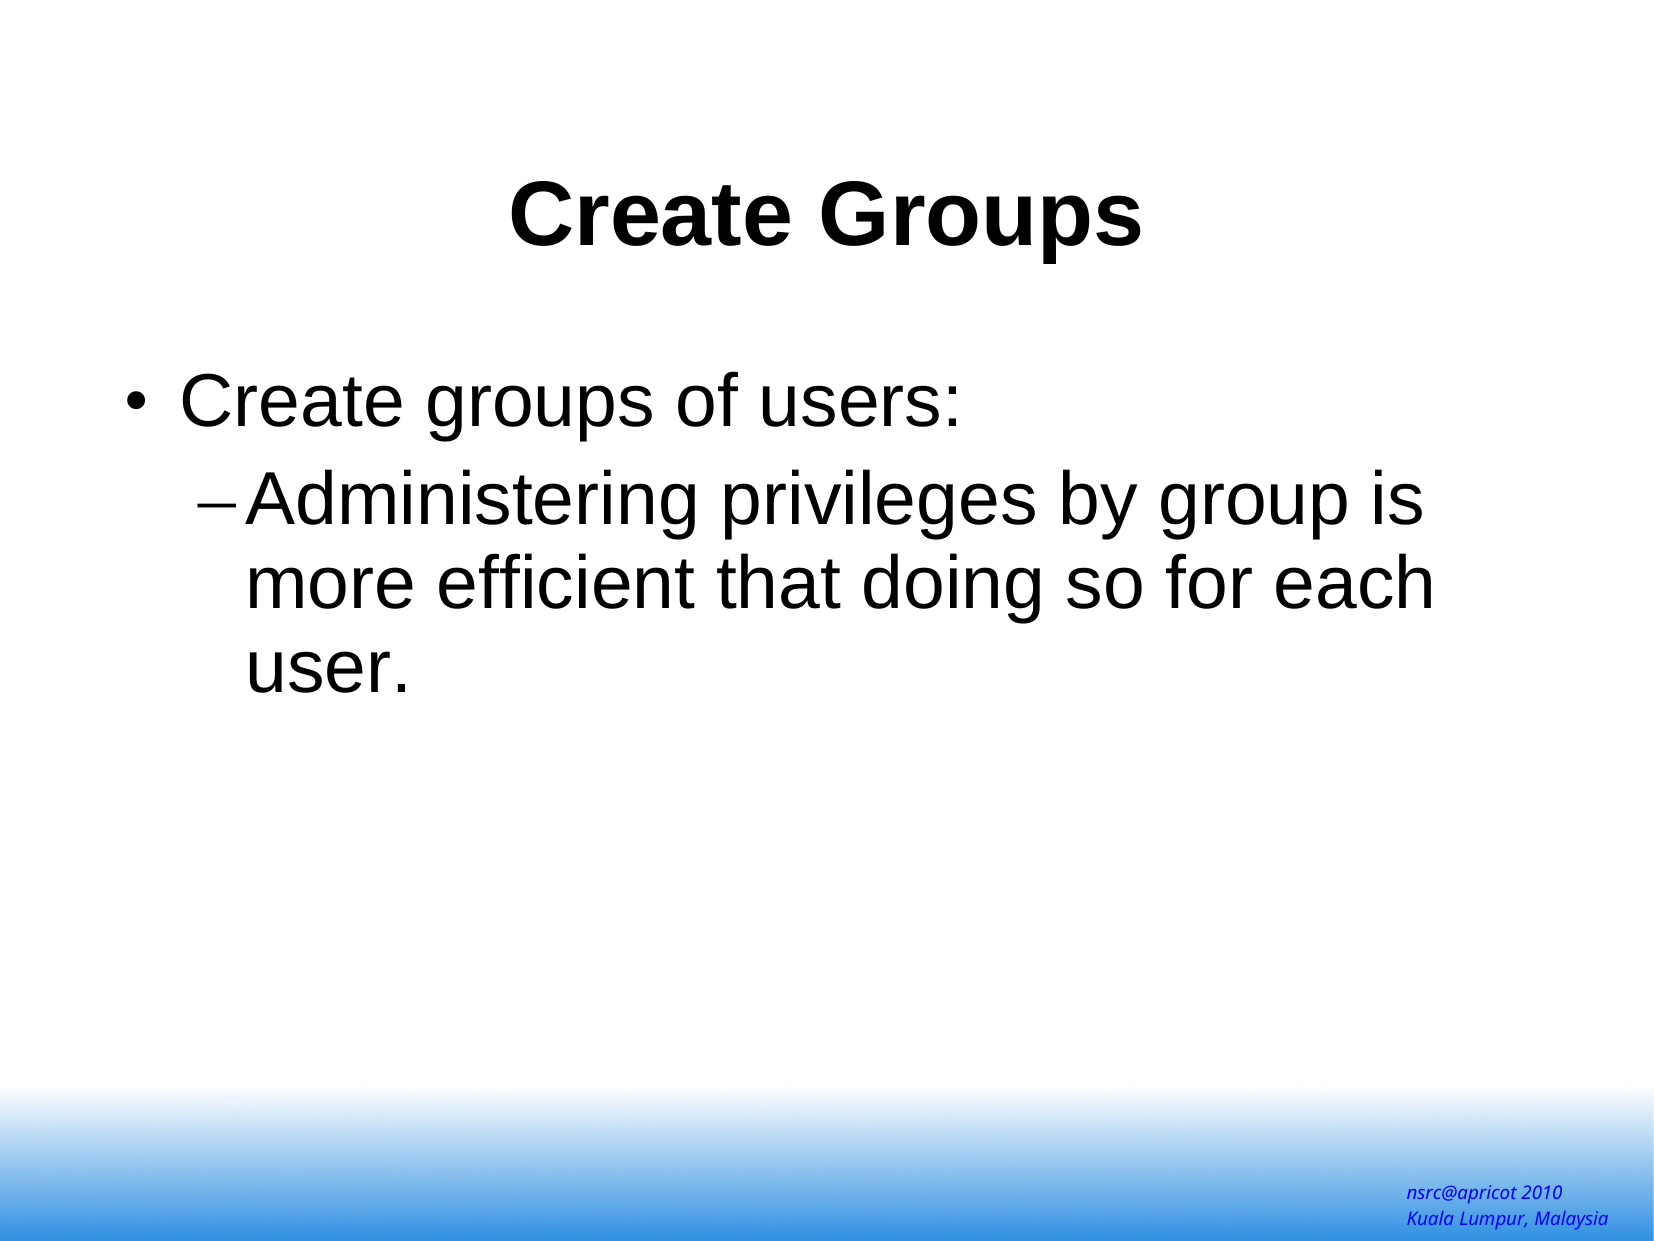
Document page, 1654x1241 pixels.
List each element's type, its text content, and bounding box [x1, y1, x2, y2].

title Create Groups [124, 110, 1530, 317]
list Create groups of users: Administering privileges by group is more efficient that doing so for each user. [124, 358, 1530, 1103]
picture [0, 1083, 1654, 1241]
